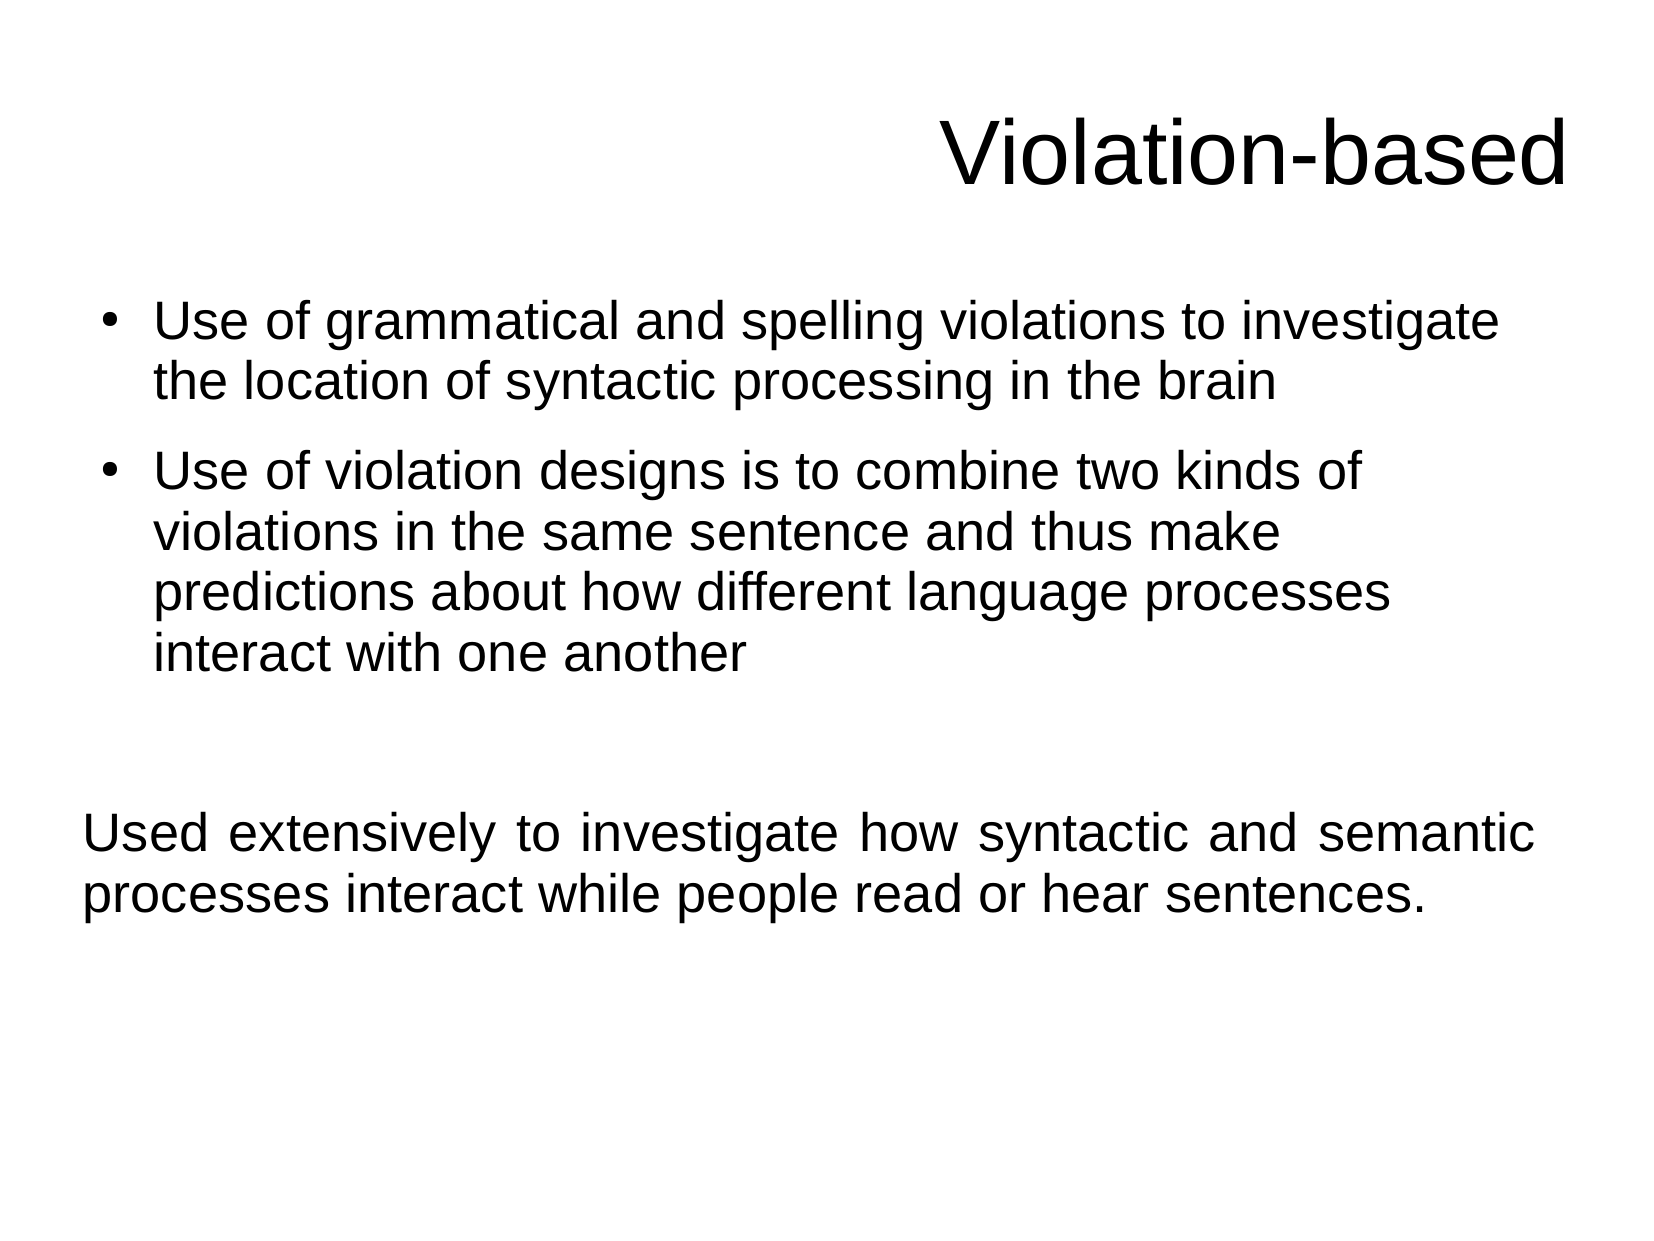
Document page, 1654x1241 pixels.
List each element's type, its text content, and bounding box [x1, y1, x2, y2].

title Violation-based [82, 49, 1571, 257]
list Use of grammatical and spelling violations to investigate the location of syntactic processing in the brain Use of violation designs is to combine two kinds of violations in the same sentence and thus make predictions about how different language processes interact with one another Used extensively to investigate how syntactic and semantic processes interact while people read or hear sentences. [82, 290, 1538, 1010]
